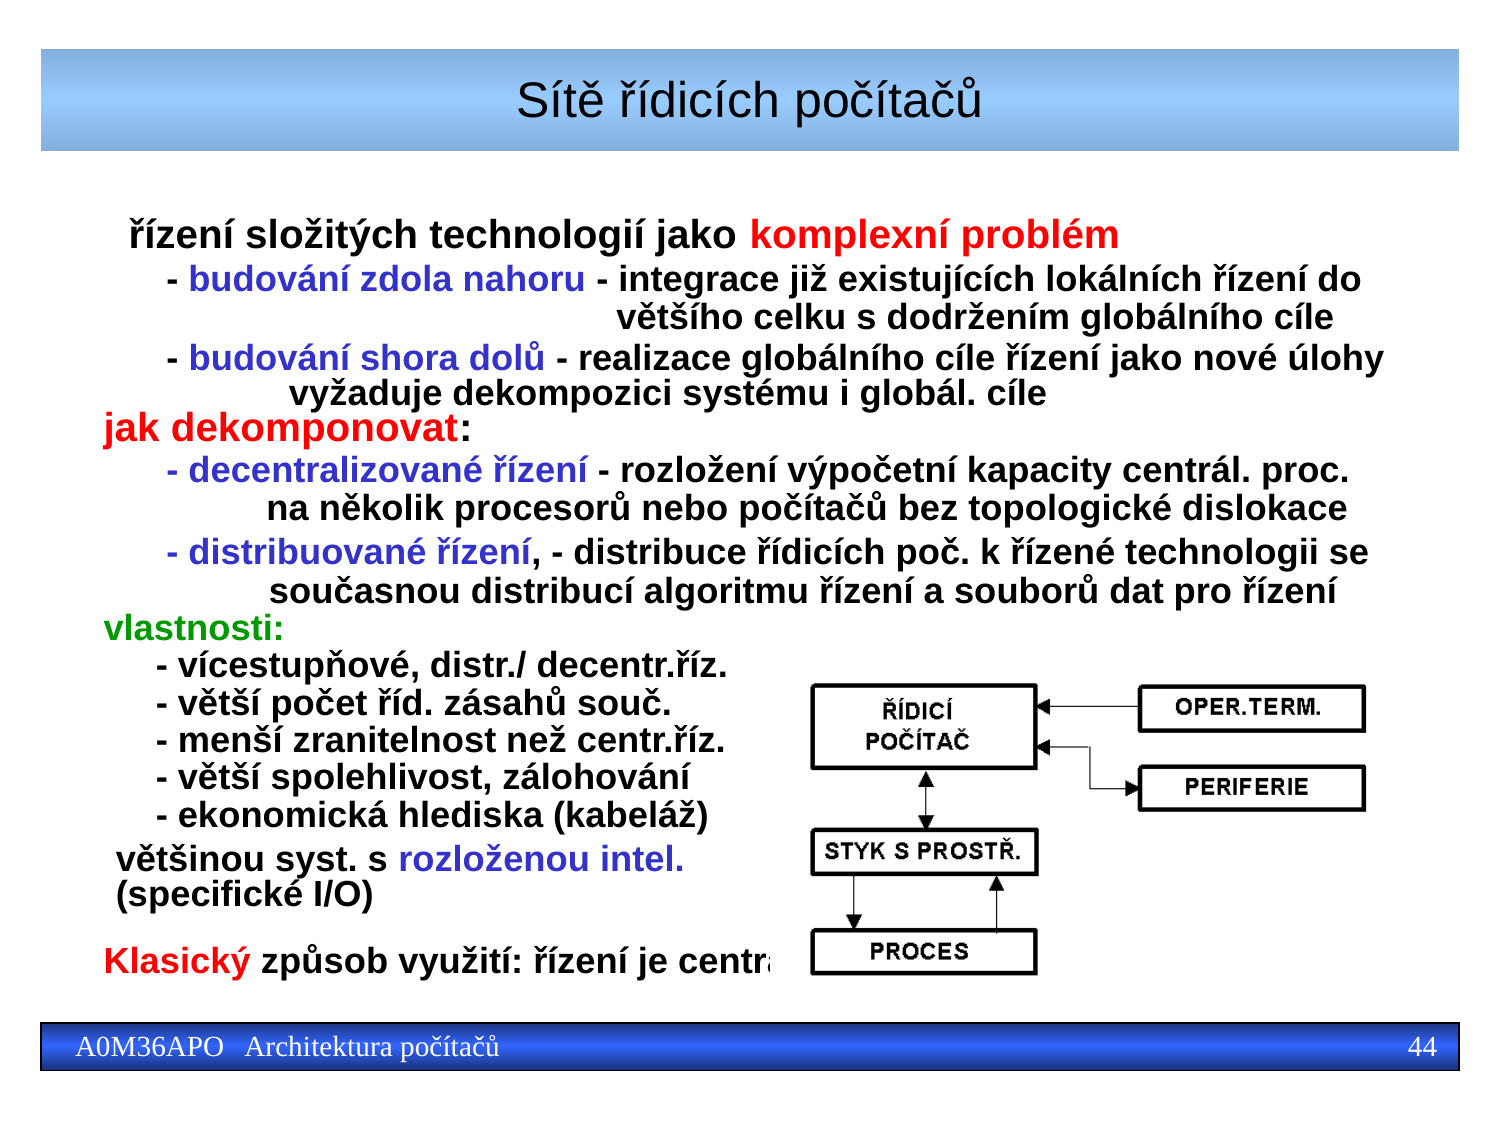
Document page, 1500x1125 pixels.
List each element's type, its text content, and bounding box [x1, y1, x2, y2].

title Sítě řídicích počítačů [41, 49, 1459, 151]
picture [770, 654, 1401, 1007]
text_box řízení složitých technologií jako komplexní problém - budování zdola nahoru - integrace již existujících lokálních řízení do většího celku s dodržením globálního cíle - budování shora dolů - realizace globálního cíle řízení jako nové úlohy vyžaduje dekompozici systému i globál. cíle jak dekomponovat: - decentralizované řízení - rozložení výpočetní kapacity centrál. proc. na několik procesorů nebo počítačů bez topologické dislokace - distribuované řízení, - distribuce řídicích poč. k řízené technologii se současnou distribucí algoritmu řízení a souborů dat pro řízení vlastnosti: - vícestupňové, distr./ decentr.říz. - větší počet říd. zásahů souč. - menší zranitelnost než centr.říz. - větší spolehlivost, zálohování - ekonomická hlediska (kabeláž) většinou syst. s rozloženou intel. (specifické I/O) Klasický způsob využití: řízení je central., zranitelné výpadkem počítače [88, 208, 1453, 1034]
